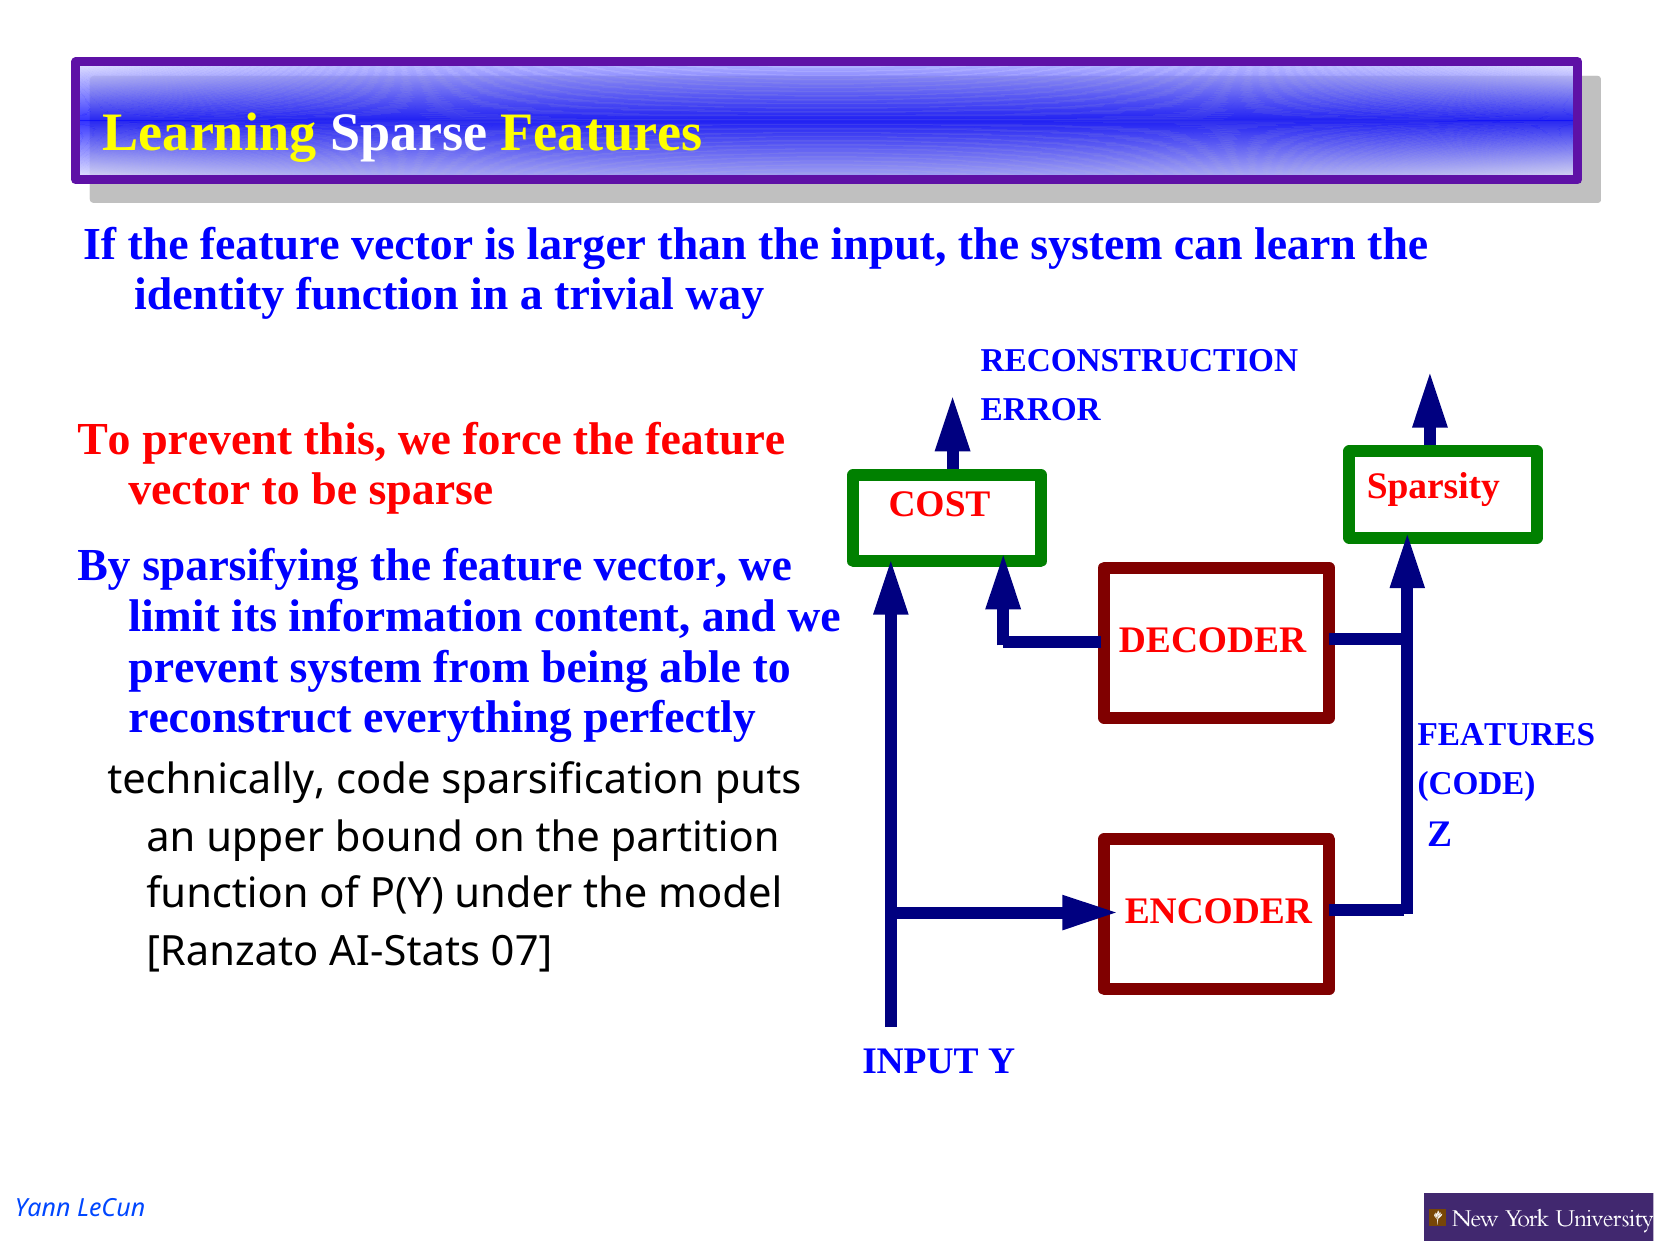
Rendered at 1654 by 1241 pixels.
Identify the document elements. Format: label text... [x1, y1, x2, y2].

text_box RECONSTRUCTION ERROR [959, 328, 1351, 468]
text_box INPUT Y [845, 1027, 1106, 1167]
text_box DECODER [1098, 605, 1361, 708]
text_box Sparsity [1346, 452, 1538, 554]
text_box COST [867, 469, 1131, 572]
picture [1424, 1193, 1654, 1241]
text_box FEATURES (CODE) Z [1396, 702, 1626, 1074]
list If the feature vector is larger than the input, the system can learn the identity function in a trivial way [83, 218, 1516, 413]
list To prevent this, we force the feature vector to be sparse By sparsifying the feature vector, we limit its information content, and we prevent system from being able to reconstruct everything perfectly technically, code sparsification puts an upper bound on the partition function of P(Y) under the model [Ranzato AI-Stats 07] [77, 413, 845, 1218]
title Learning Sparse Features [75, 61, 1578, 180]
text_box ENCODER [1103, 877, 1367, 979]
